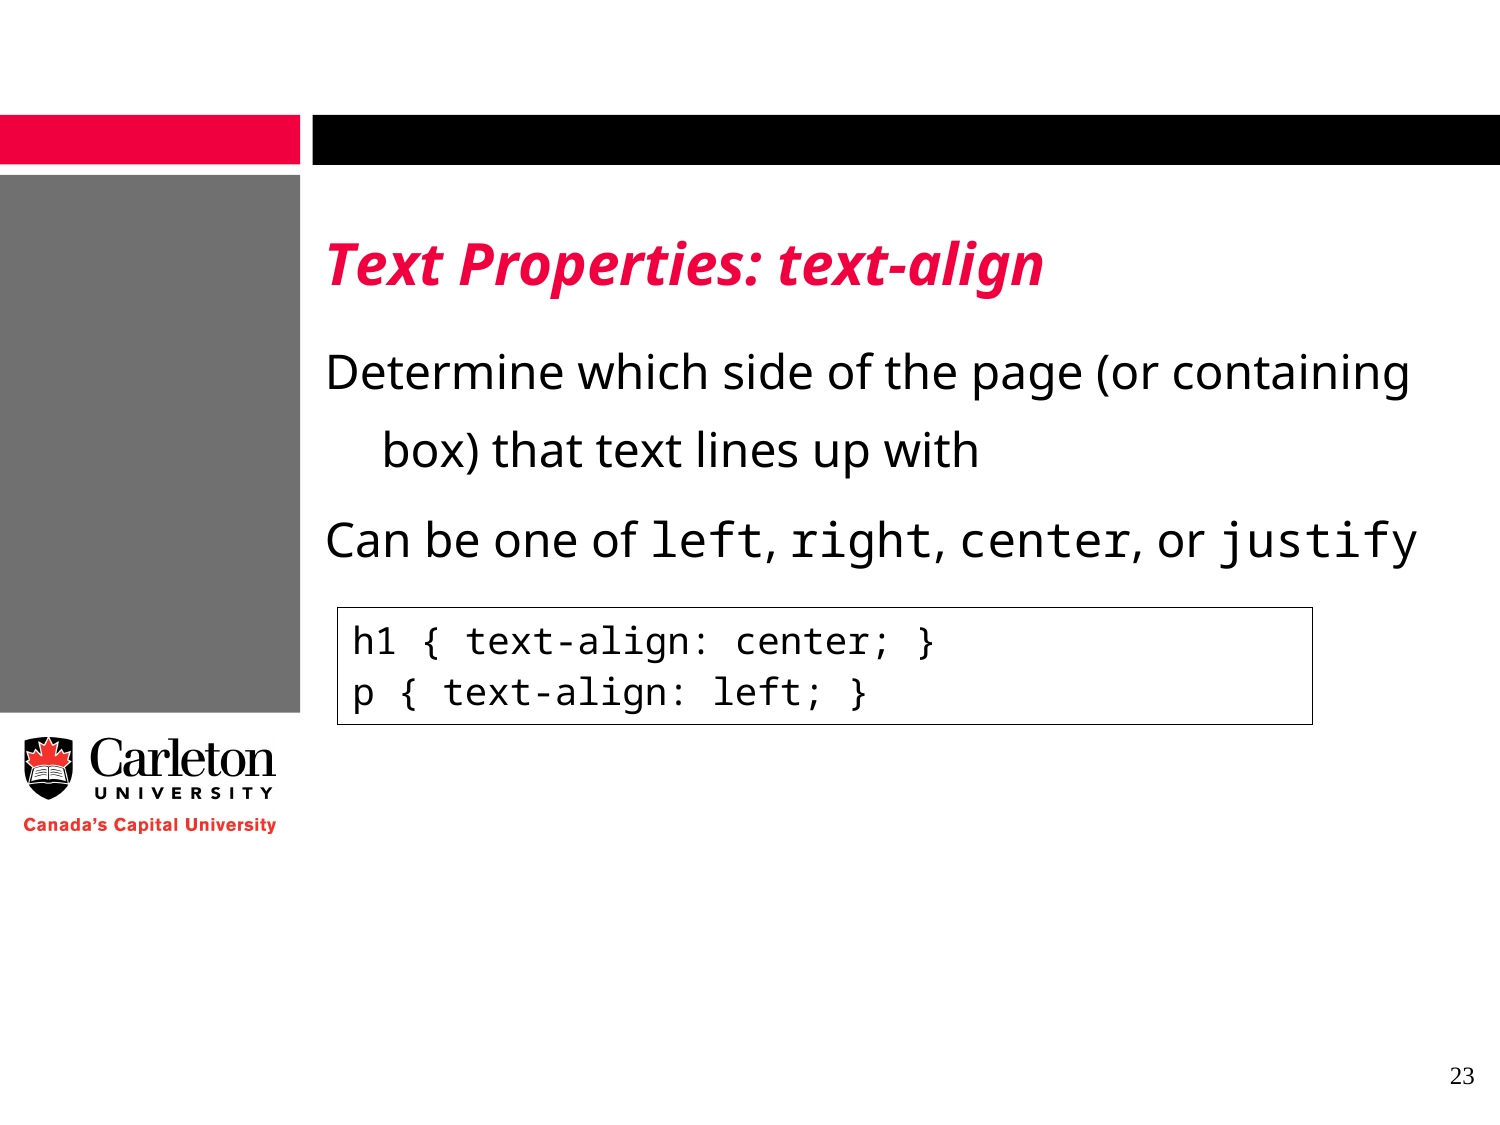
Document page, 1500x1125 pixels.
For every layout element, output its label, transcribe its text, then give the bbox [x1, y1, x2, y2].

list Determine which side of the page (or containing box) that text lines up with Can be one of left, right, center, or justify [324, 324, 1450, 1036]
title Text Properties: text-align [324, 194, 1450, 324]
text_box h1 { text-align: center; } p { text-align: left; } [337, 607, 1313, 713]
picture [24, 737, 276, 834]
